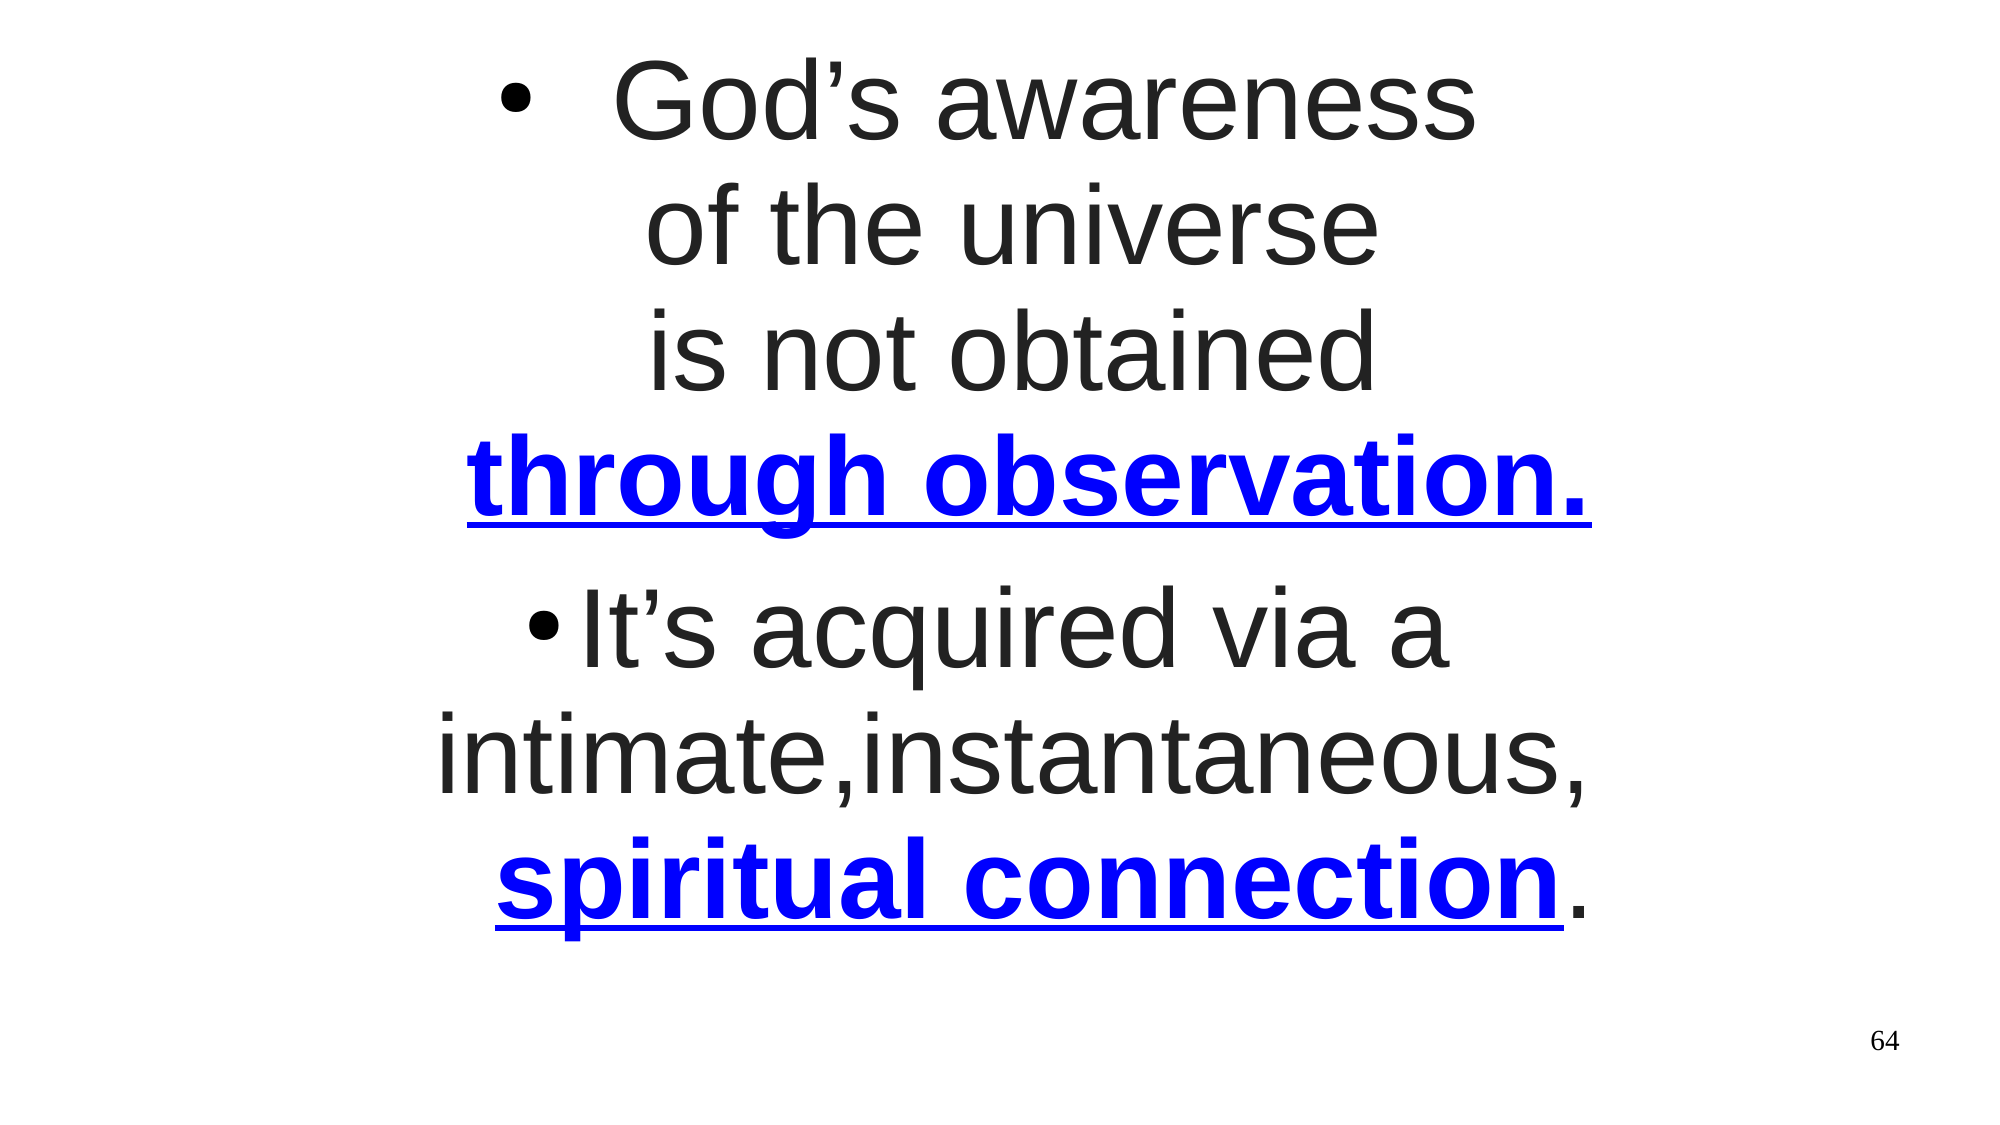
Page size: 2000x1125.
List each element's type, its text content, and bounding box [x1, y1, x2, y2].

list God’s awareness of the universe is not obtained through observation. It’s acquired via a intimate,instantaneous, spiritual connection. [37, 37, 1951, 1088]
